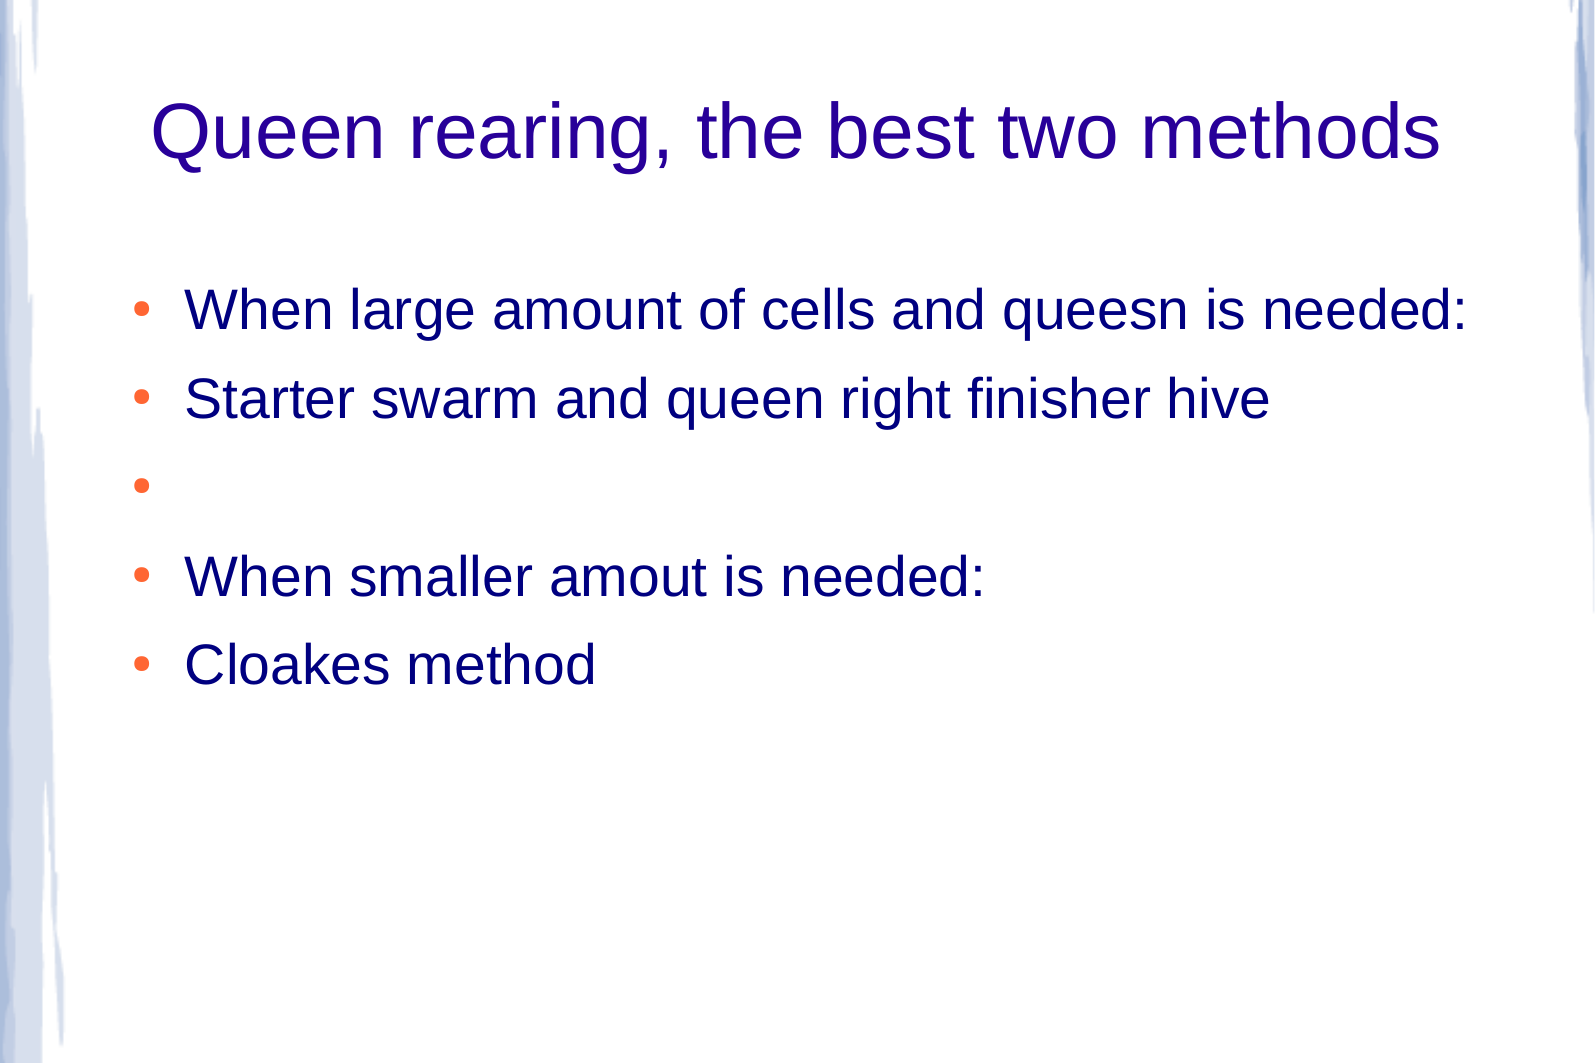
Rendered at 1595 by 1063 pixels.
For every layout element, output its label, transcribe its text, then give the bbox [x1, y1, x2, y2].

list When large amount of cells and queesn is needed: Starter swarm and queen right finisher hive When smaller amout is needed: Cloakes method [113, 278, 1515, 861]
title Queen rearing, the best two methods [79, 42, 1515, 220]
picture [0, 0, 1595, 1063]
